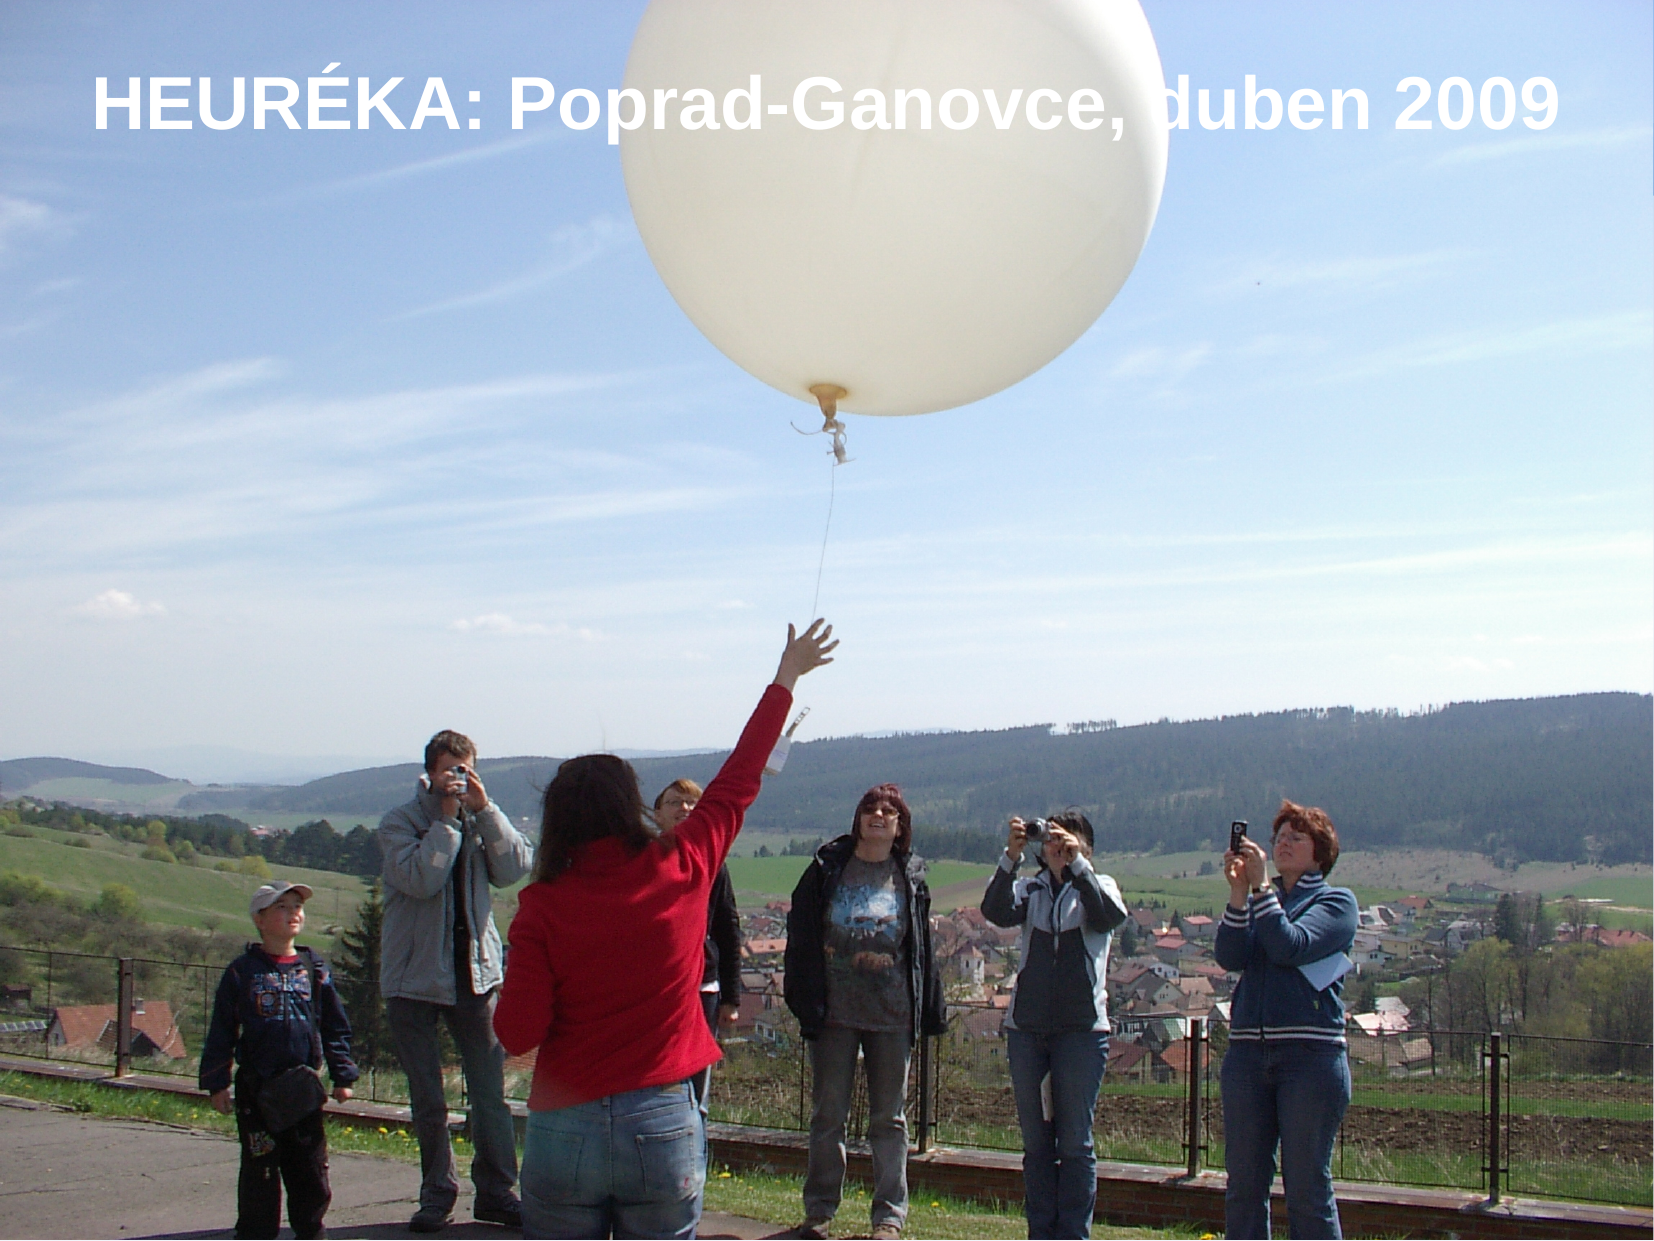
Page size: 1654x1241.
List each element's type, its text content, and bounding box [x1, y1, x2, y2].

title HEURÉKA: Poprad-Ganovce, duben 2009 [29, 7, 1625, 200]
picture [0, 0, 1654, 1241]
